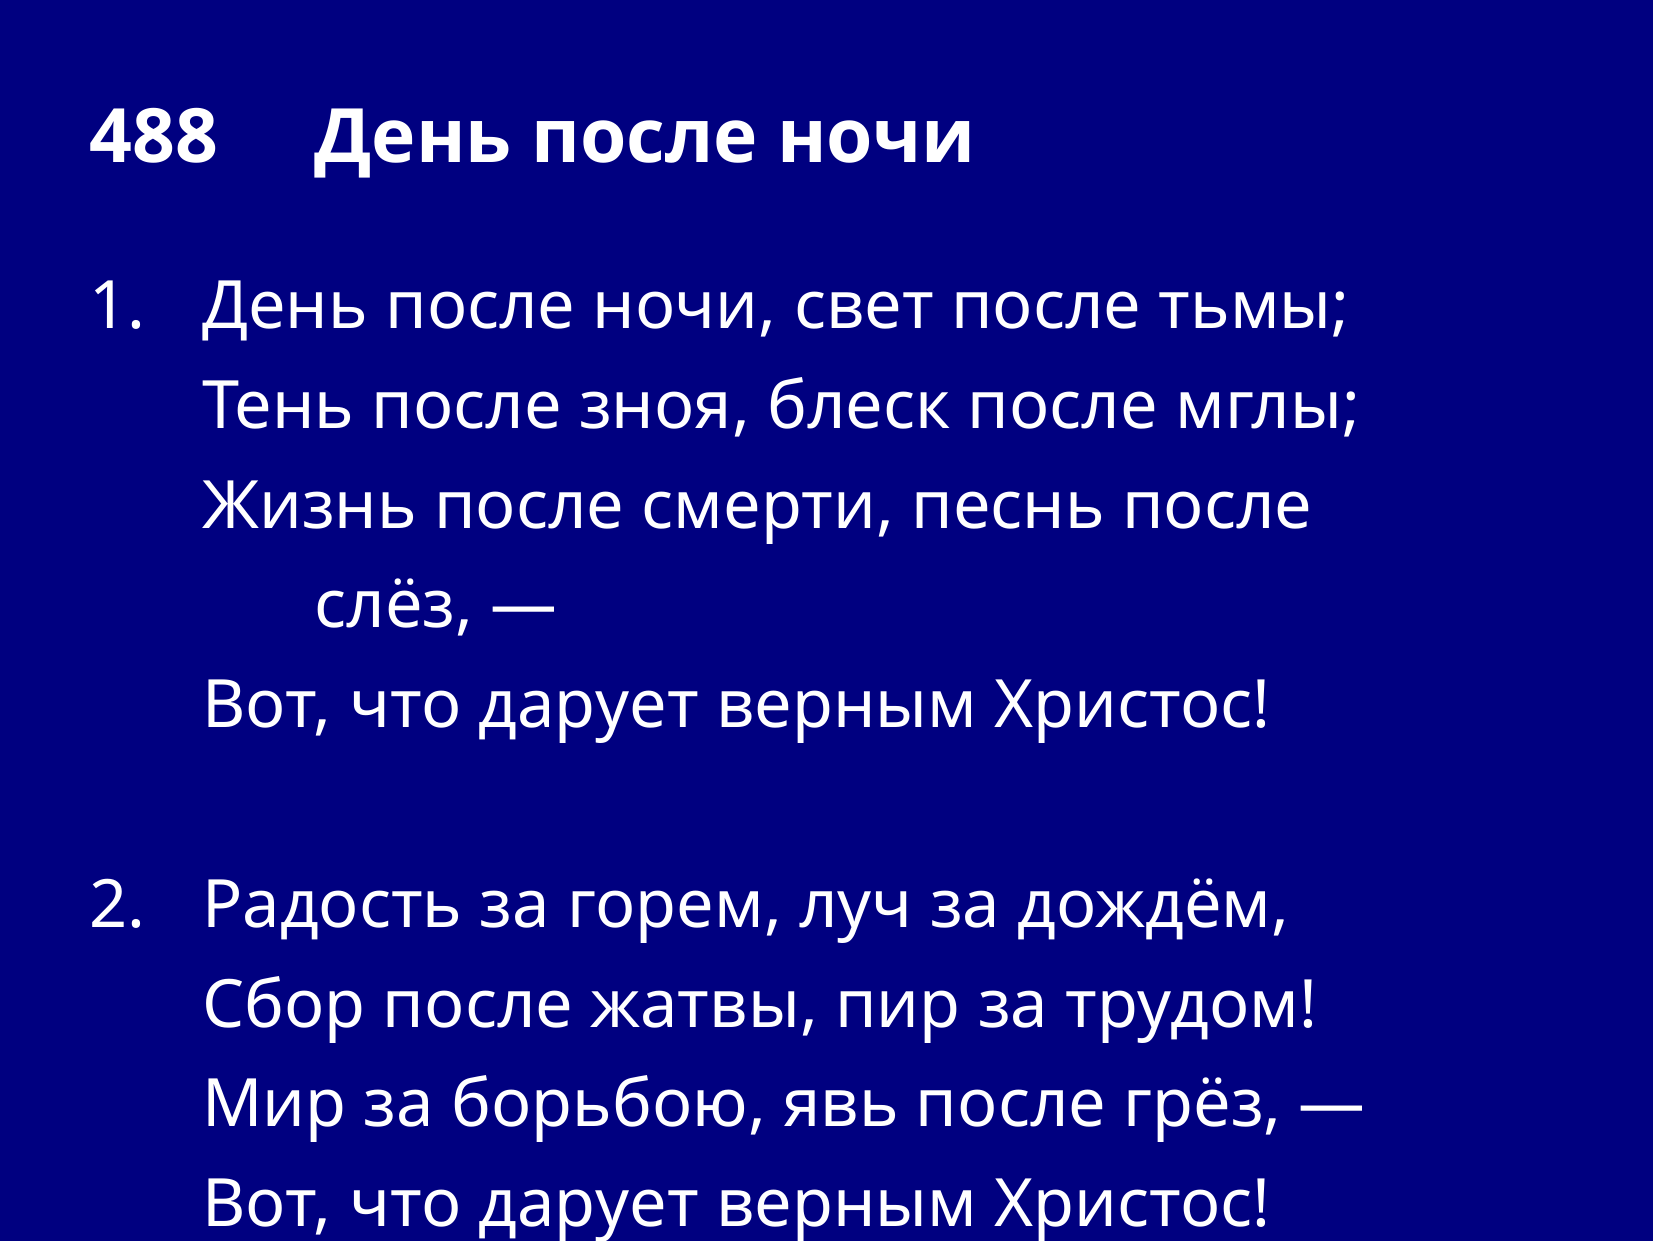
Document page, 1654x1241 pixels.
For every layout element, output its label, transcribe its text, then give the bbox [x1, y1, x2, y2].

text_box 1. День после ночи, свет после тьмы; Тень после зноя, блеск после мглы; Жизнь после смерти, песнь после слёз, — Вот, что дарует верным Христос! 2. Радость за горем, луч за дождём, Сбор после жатвы, пир за трудом! Мир за борьбою, явь после грёз, — Вот, что дарует верным Христос! [75, 188, 1576, 1163]
text_box 488 День после ночи [75, 75, 1576, 188]
